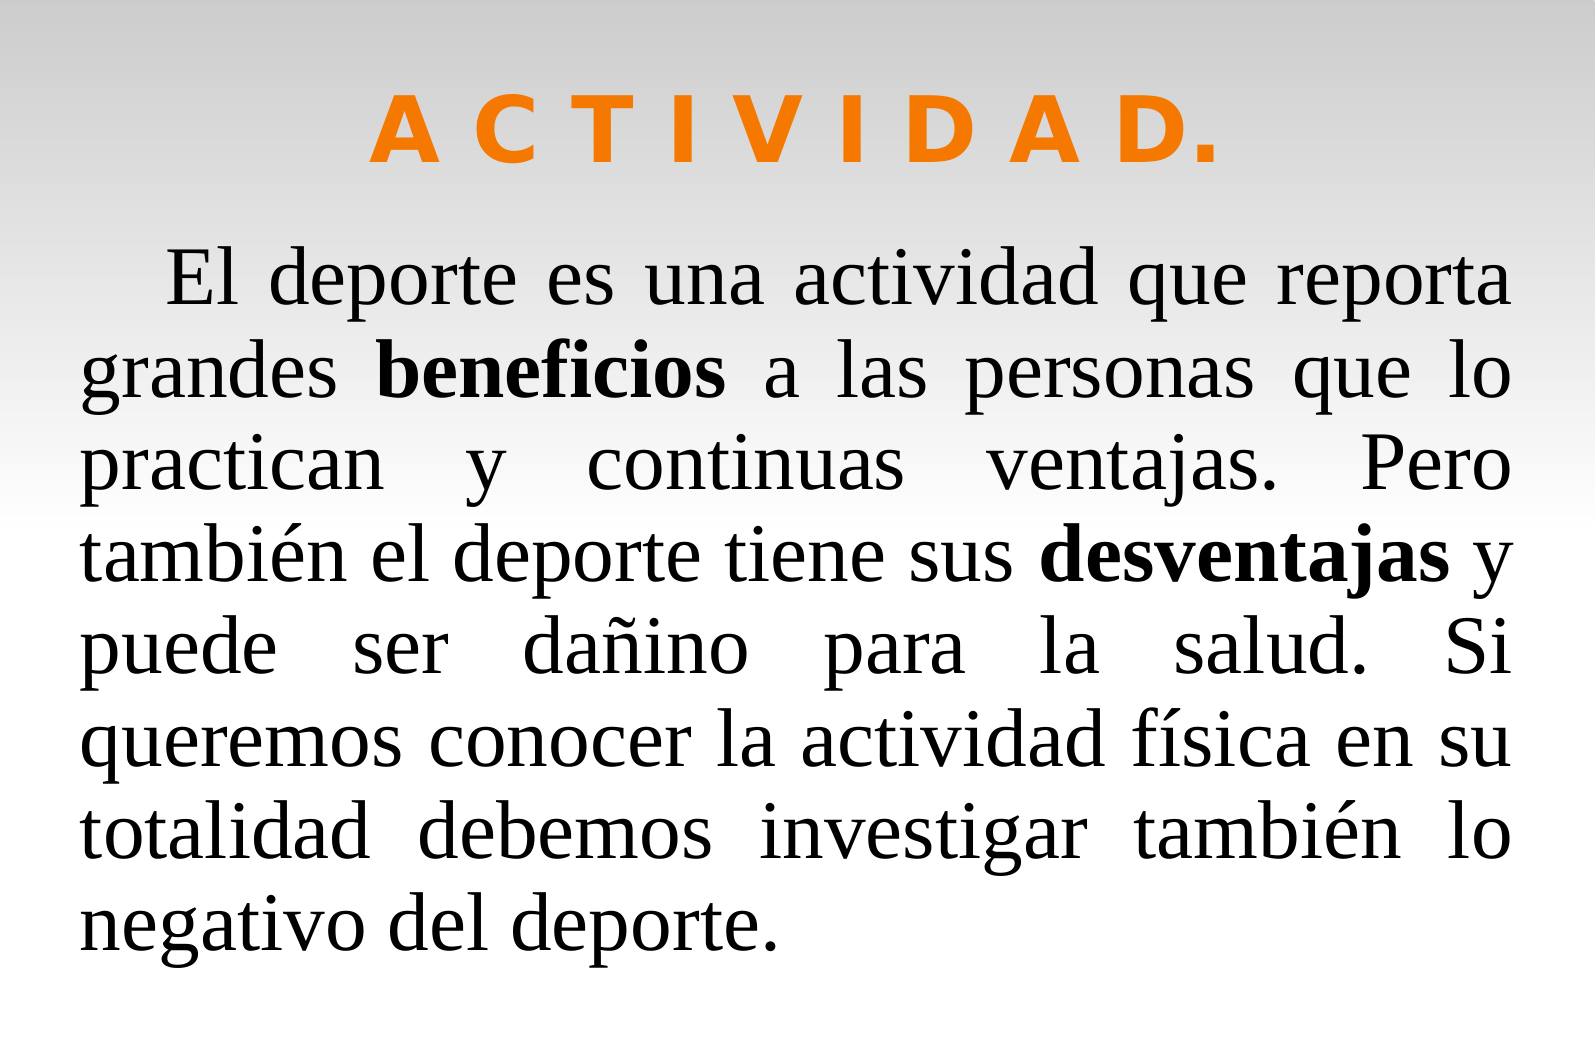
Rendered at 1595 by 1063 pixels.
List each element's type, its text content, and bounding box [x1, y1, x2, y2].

subtitle El deporte es una actividad que reporta grandes beneficios a las personas que lo practican y continuas ventajas. Pero también el deporte tiene sus desventajas y puede ser dañino para la salud. Si queremos conocer la actividad física en su totalidad debemos investigar también lo negativo del deporte. [79, 230, 1515, 969]
title A C T I V I D A D. [79, 49, 1515, 213]
